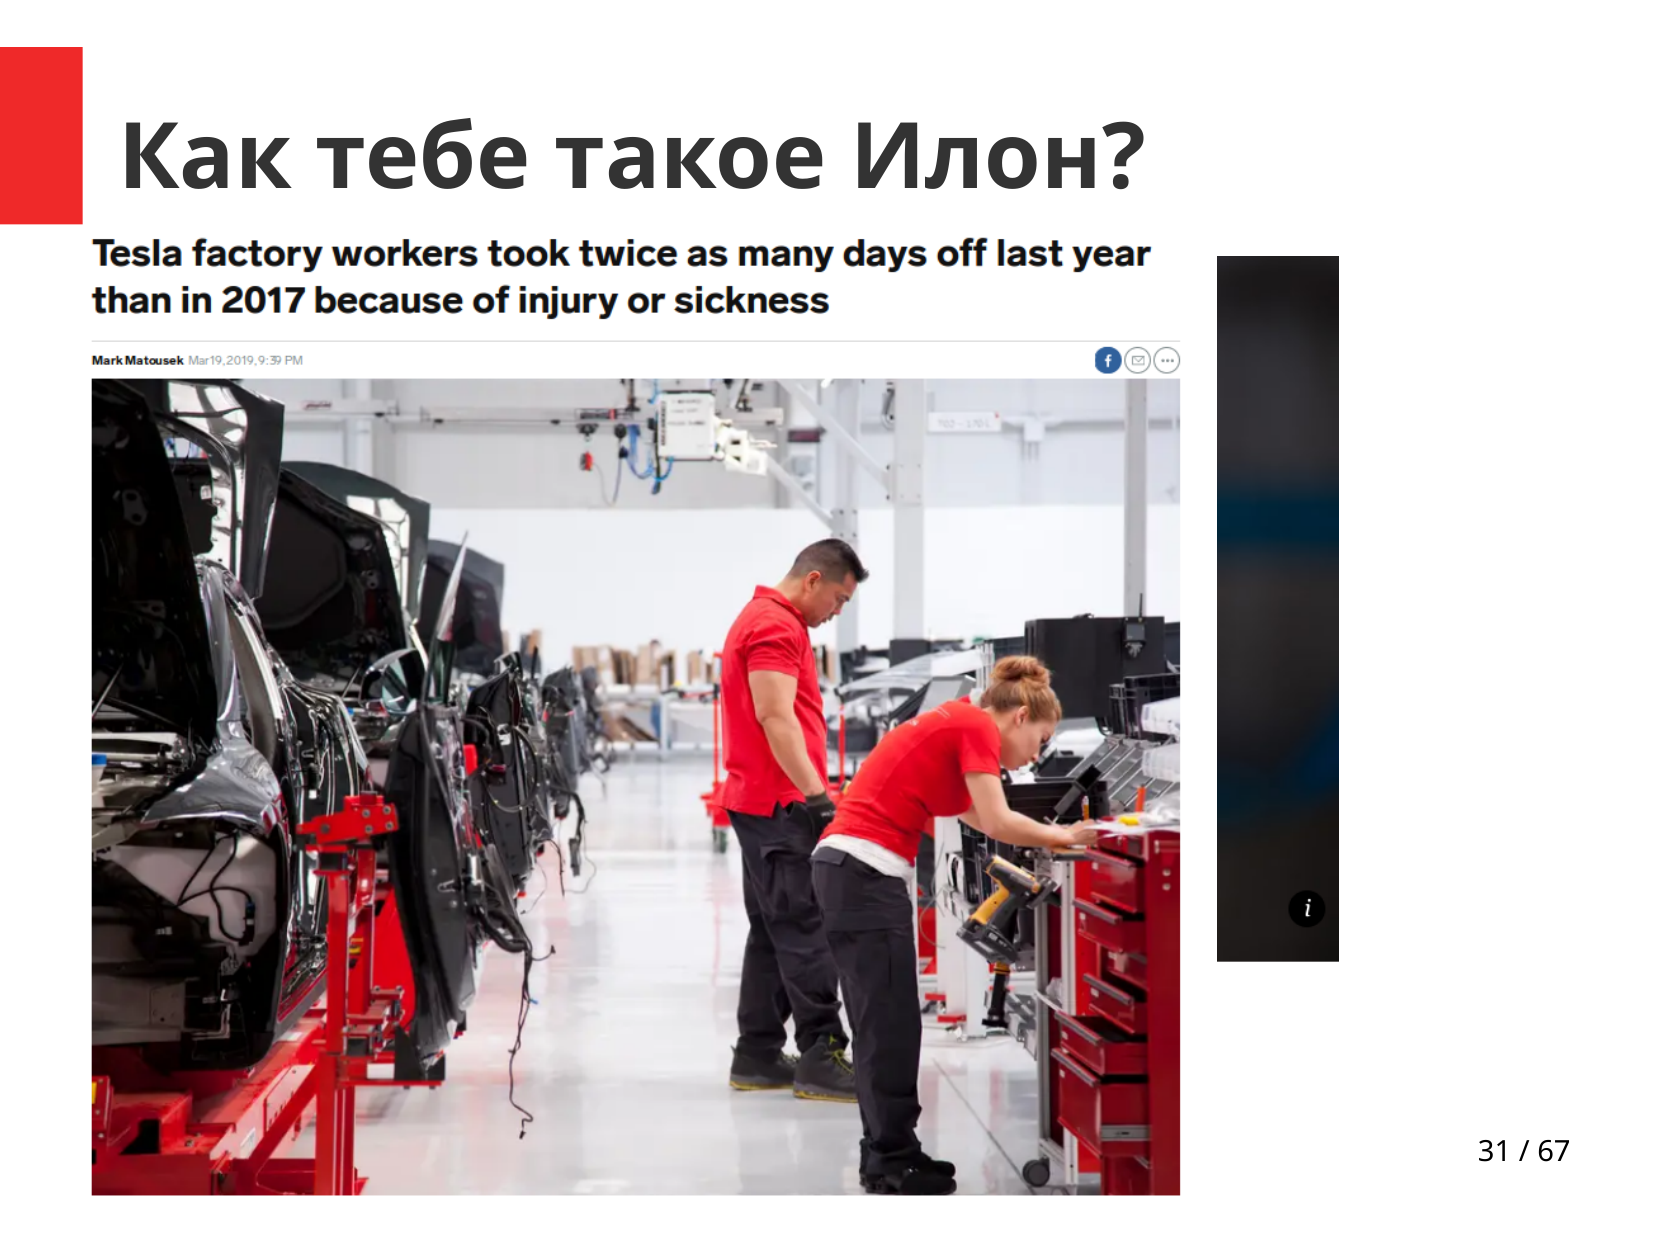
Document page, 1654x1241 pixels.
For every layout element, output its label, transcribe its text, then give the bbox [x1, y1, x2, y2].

picture [83, 224, 1339, 1207]
title Как тебе такое Илон? [118, 49, 1571, 257]
